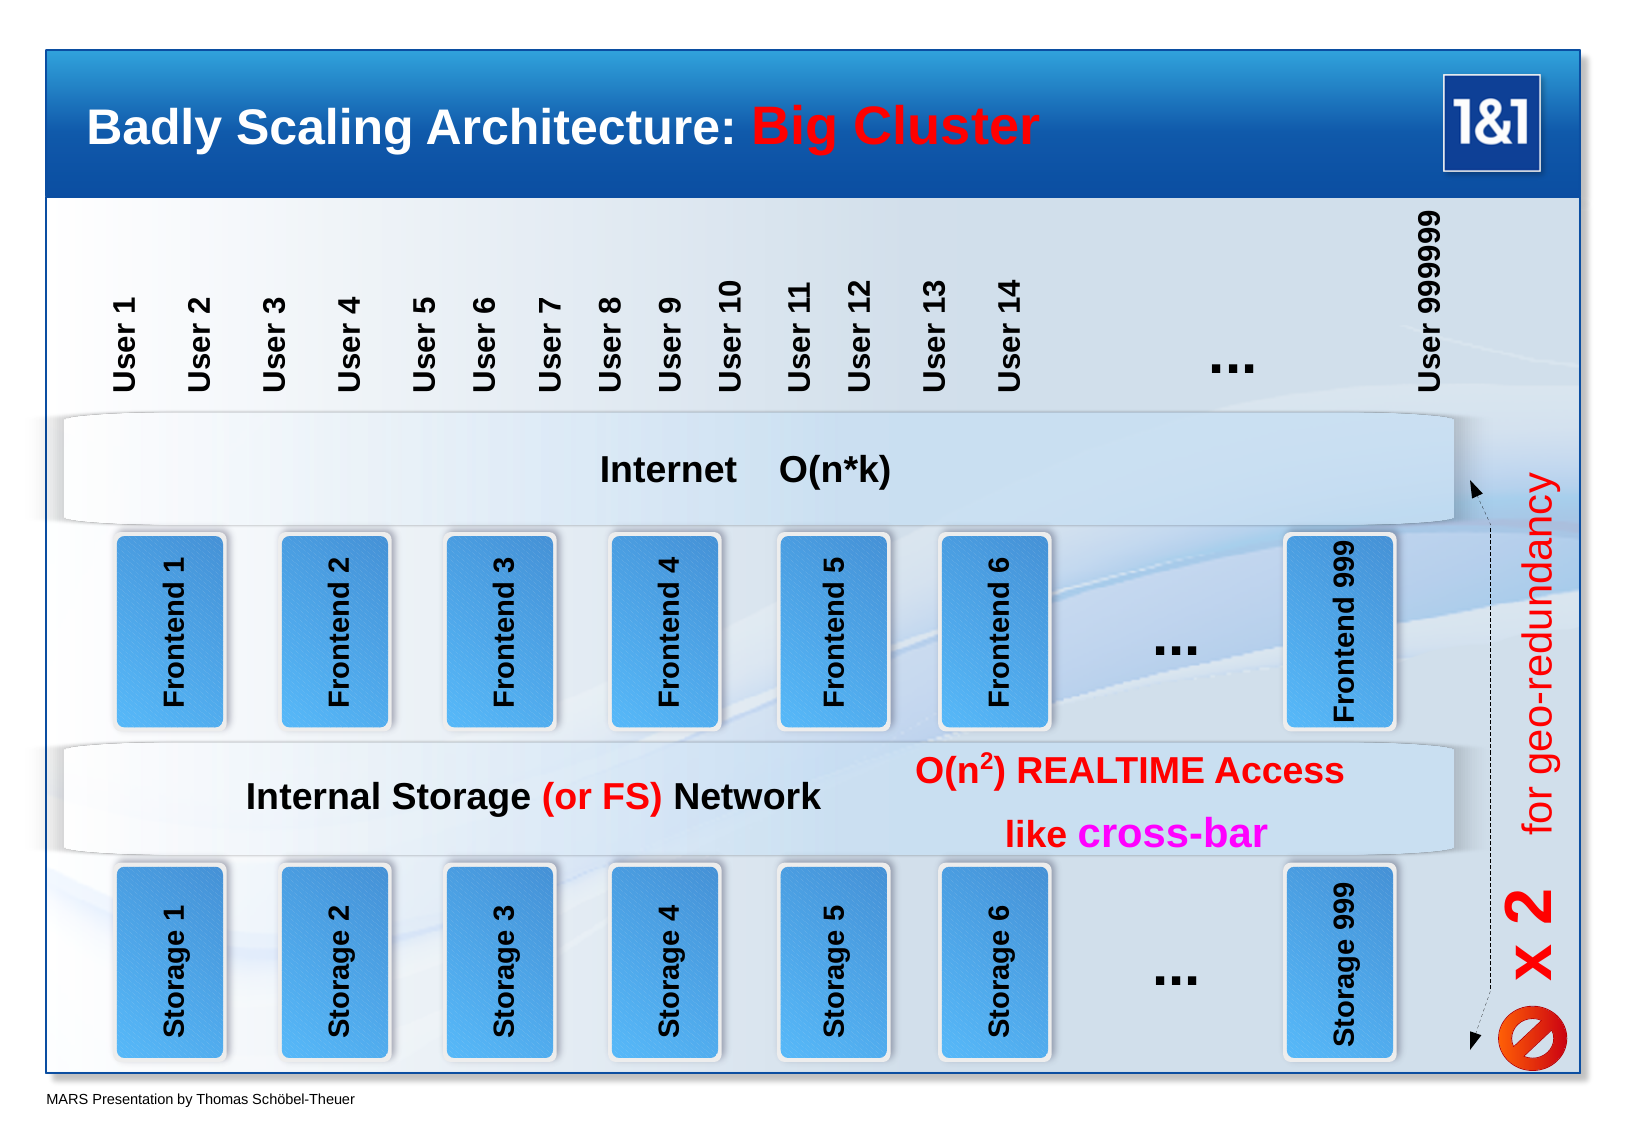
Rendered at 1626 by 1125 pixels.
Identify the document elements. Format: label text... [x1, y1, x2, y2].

text_box User 2 [174, 213, 235, 409]
text_box User 3 [249, 213, 310, 409]
text_box User 12 [835, 213, 895, 409]
text_box User 8 [586, 213, 646, 409]
text_box User 6 [460, 213, 520, 409]
text_box User 5 [399, 213, 460, 409]
text_box User 4 [324, 213, 385, 409]
text_box User 11 [774, 213, 835, 409]
text_box Frontend 3 [480, 528, 541, 724]
text_box Storage 1 [150, 858, 211, 1054]
text_box ... [1137, 925, 1246, 1006]
text_box ... [1137, 595, 1246, 676]
text_box Storage 3 [480, 858, 541, 1054]
picture [9, 48, 1597, 1090]
text_box like cross-bar [990, 801, 1305, 864]
text_box Storage 4 [645, 858, 706, 1054]
text_box User 14 [984, 213, 1045, 409]
text_box Frontend 999 [1320, 525, 1381, 738]
text_box ... [1194, 313, 1302, 394]
text_box Frontend 2 [315, 528, 376, 724]
text_box Frontend 6 [975, 528, 1036, 724]
text_box Frontend 5 [810, 528, 871, 724]
title Badly Scaling Architecture: Big Cluster [86, 51, 1416, 196]
text_box Frontend 4 [645, 528, 706, 724]
text_box Storage 6 [975, 858, 1036, 1054]
text_box O(n2) REALTIME Access [900, 738, 1426, 800]
text_box Storage 999 [1320, 867, 1381, 1063]
text_box Storage 2 [315, 858, 376, 1054]
text_box Frontend 1 [150, 528, 211, 724]
text_box Internal Storage (or FS) Network [231, 768, 841, 826]
text_box User 13 [909, 213, 970, 409]
text_box Internet O(n*k) [585, 441, 959, 499]
text_box x 2 for geo-redundancy [1483, 457, 1574, 990]
text_box User 7 [525, 213, 586, 409]
footer MARS Presentation by Thomas Schöbel-Theuer [46, 1068, 561, 1125]
text_box User 9 [646, 213, 706, 409]
text_box User 999999 [1404, 195, 1465, 408]
text_box Storage 5 [810, 858, 871, 1054]
text_box User 1 [99, 213, 160, 409]
text_box User 10 [706, 213, 766, 409]
